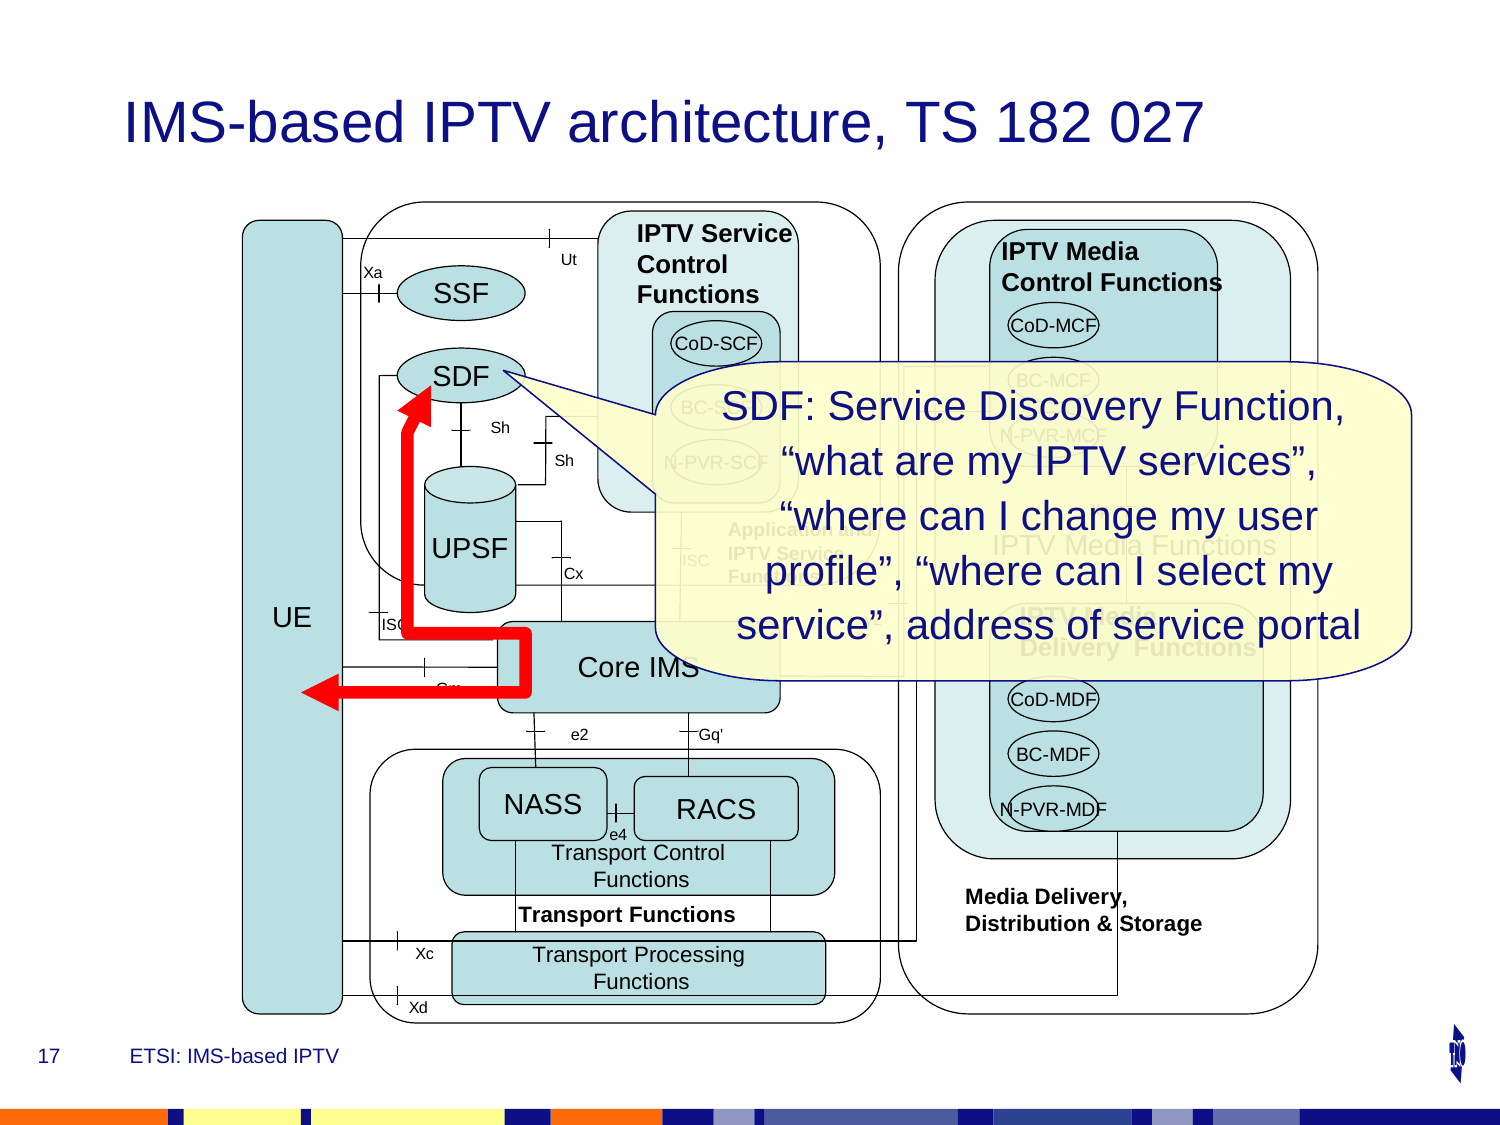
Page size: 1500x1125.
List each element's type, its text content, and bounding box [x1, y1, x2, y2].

picture [183, 178, 1341, 1047]
text_box SDF: Service Discovery Function, “what are my IPTV services”, “where can I change my user profile”, “where can I select my service”, address of service portal [503, 361, 1412, 681]
title IMS-based IPTV architecture, TS 182 027 [123, 90, 1364, 225]
